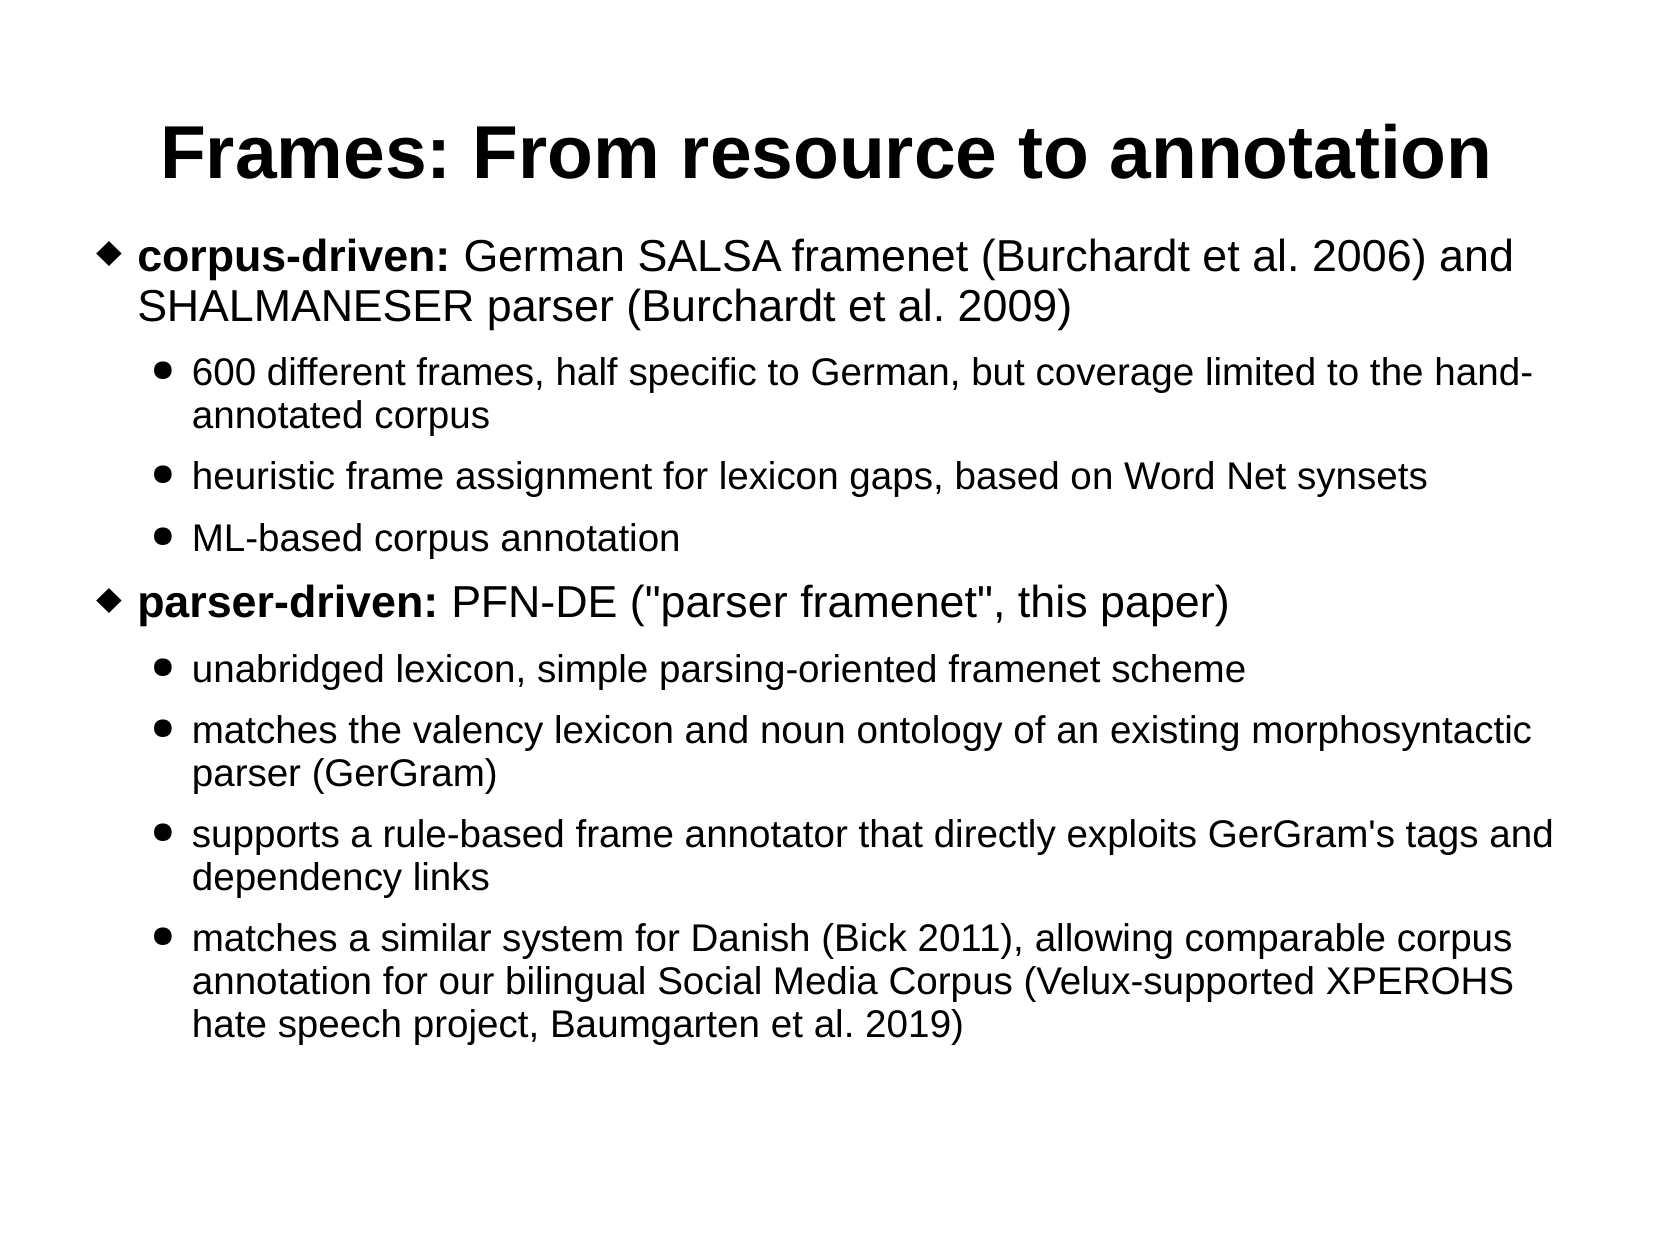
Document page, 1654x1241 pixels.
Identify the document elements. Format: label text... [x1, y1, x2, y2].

title Frames: From resource to annotation [82, 56, 1571, 231]
list corpus-driven: German SALSA framenet (Burchardt et al. 2006) and SHALMANESER parser (Burchardt et al. 2009) 600 different frames, half specific to German, but coverage limited to the hand-annotated corpus heuristic frame assignment for lexicon gaps, based on Word Net synsets ML-based corpus annotation parser-driven: PFN-DE ("parser framenet", this paper) unabridged lexicon, simple parsing-oriented framenet scheme matches the valency lexicon and noun ontology of an existing morphosyntactic parser (GerGram) supports a rule-based frame annotator that directly exploits GerGram's tags and dependency links matches a similar system for Danish (Bick 2011), allowing comparable corpus annotation for our bilingual Social Media Corpus (Velux-supported XPEROHS hate speech project, Baumgarten et al. 2019) [82, 231, 1571, 1050]
